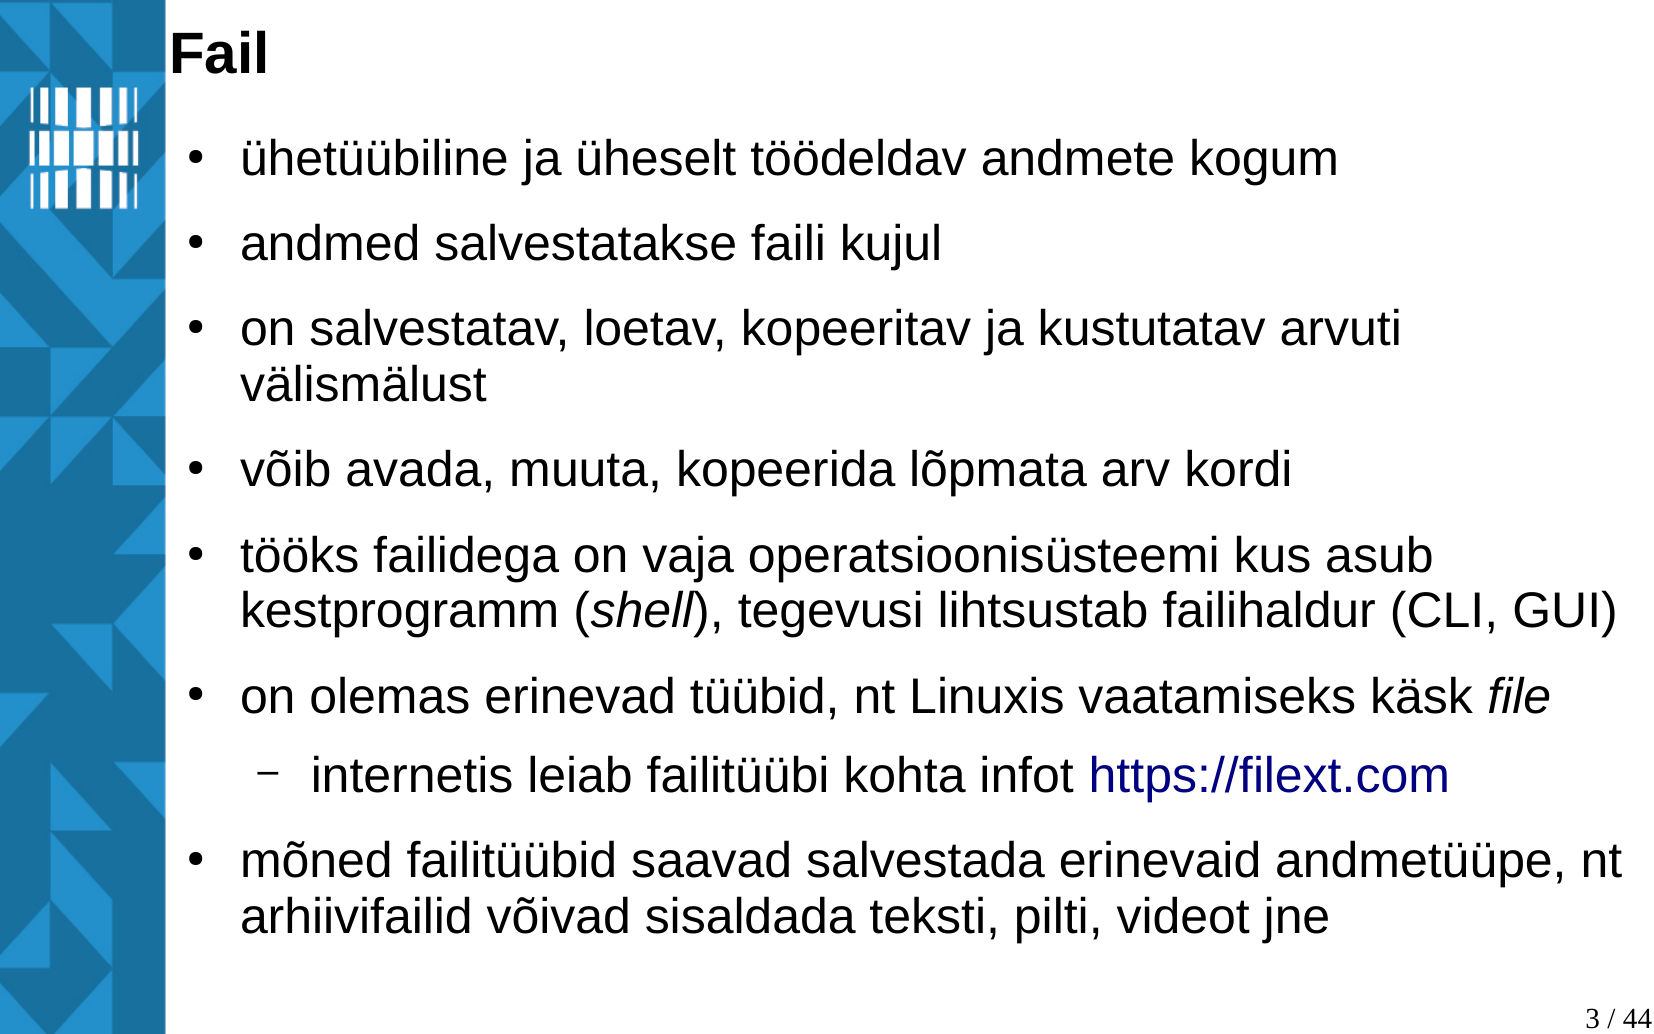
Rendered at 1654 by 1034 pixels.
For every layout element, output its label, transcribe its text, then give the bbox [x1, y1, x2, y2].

list ühetüübiline ja üheselt töödeldav andmete kogum andmed salvestatakse faili kujul on salvestatav, loetav, kopeeritav ja kustutatav arvuti välismälust võib avada, muuta, kopeerida lõpmata arv kordi tööks failidega on vaja operatsioonisüsteemi kus asub kestprogramm (shell), tegevusi lihtsustab failihaldur (CLI, GUI) on olemas erinevad tüübid, nt Linuxis vaatamiseks käsk file internetis leiab failitüübi kohta infot https://filext.com mõned failitüübid saavad salvestada erinevaid andmetüüpe, nt arhiivifailid võivad sisaldada teksti, pilti, videot jne [169, 129, 1630, 997]
title Fail [169, 11, 1571, 95]
